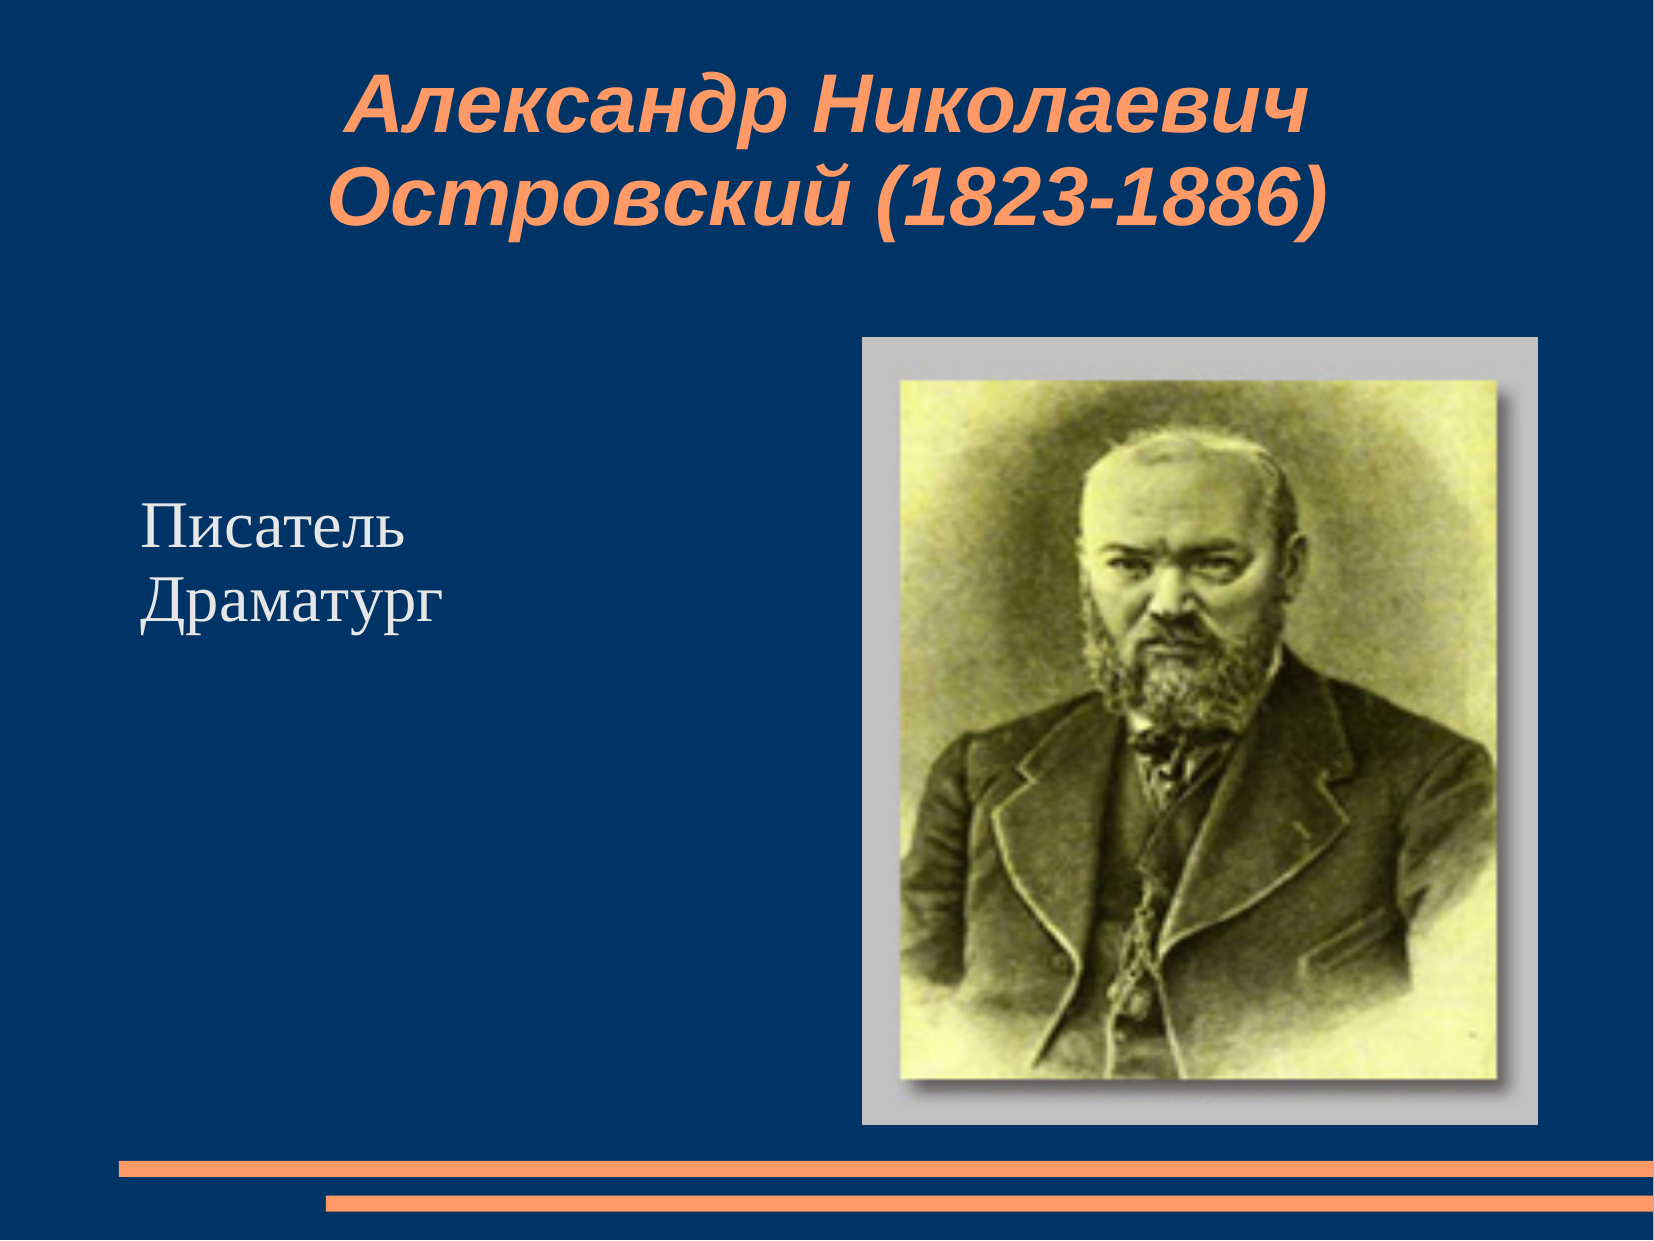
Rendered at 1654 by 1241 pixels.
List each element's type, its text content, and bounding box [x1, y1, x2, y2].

title Александр Николаевич Островский (1823-1886) [121, 46, 1534, 254]
list Писатель Драматург [122, 487, 826, 1241]
picture [862, 337, 1538, 1126]
